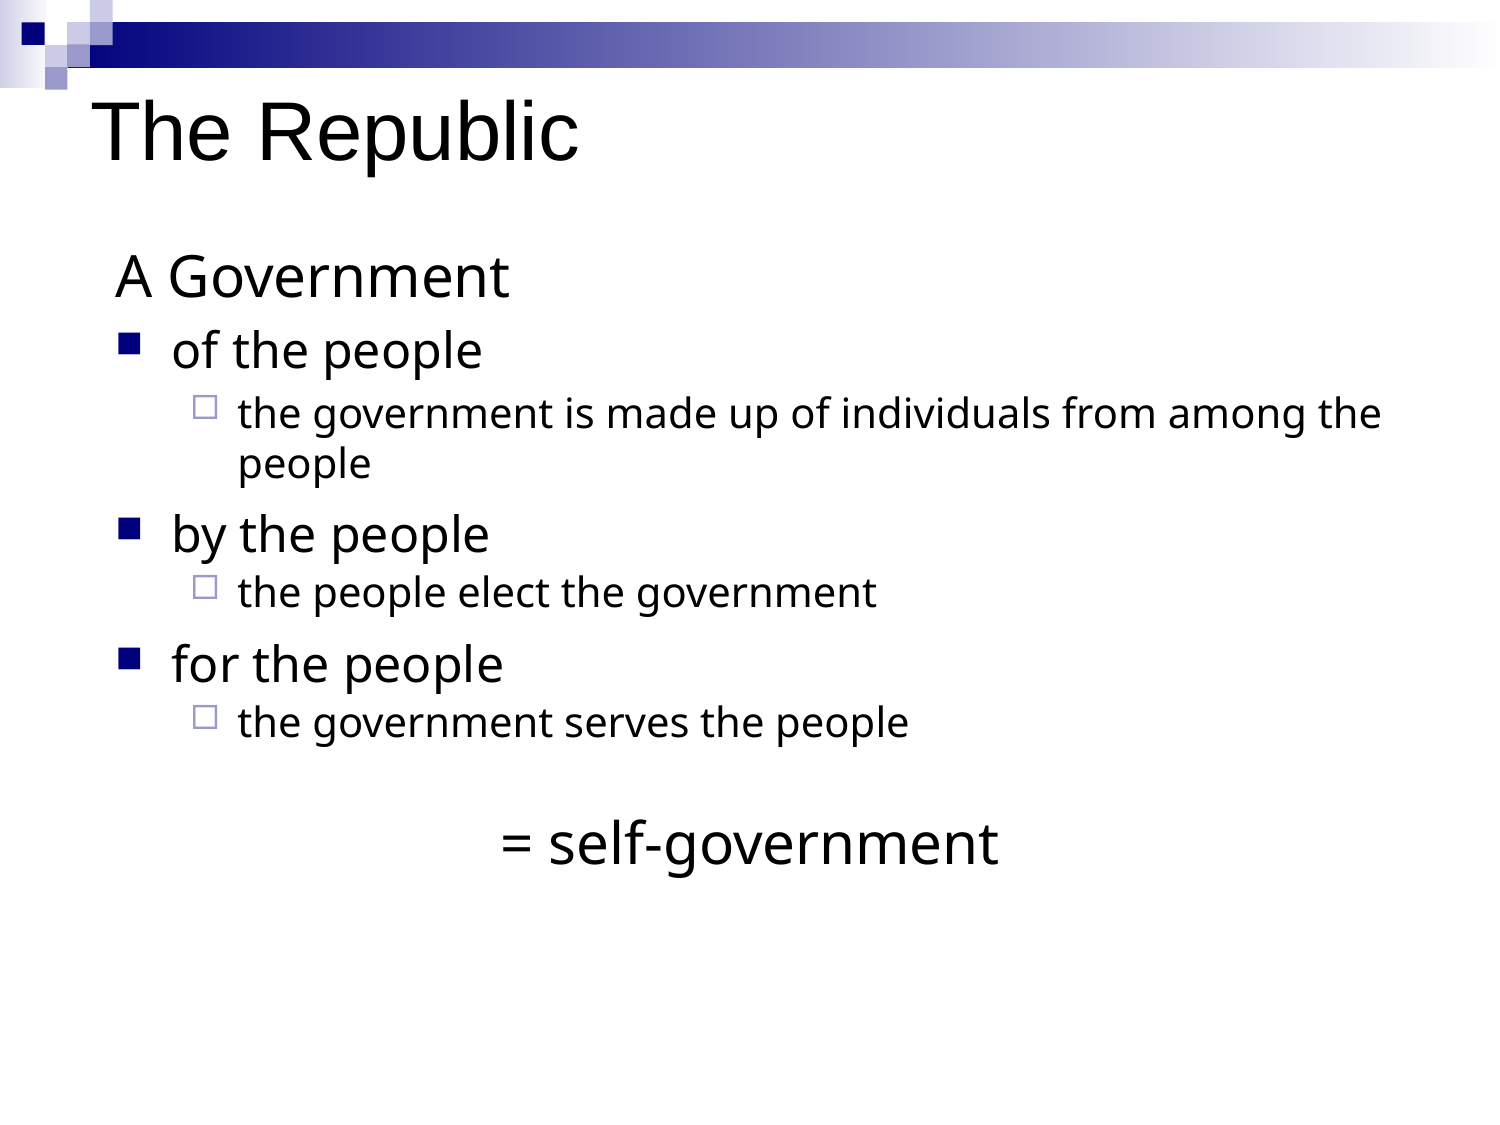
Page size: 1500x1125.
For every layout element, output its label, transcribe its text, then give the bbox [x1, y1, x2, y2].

title The Republic [75, 66, 1425, 188]
list A Government of the people the government is made up of individuals from among the people by the people the people elect the government for the people the government serves the people = self-government [100, 196, 1400, 921]
